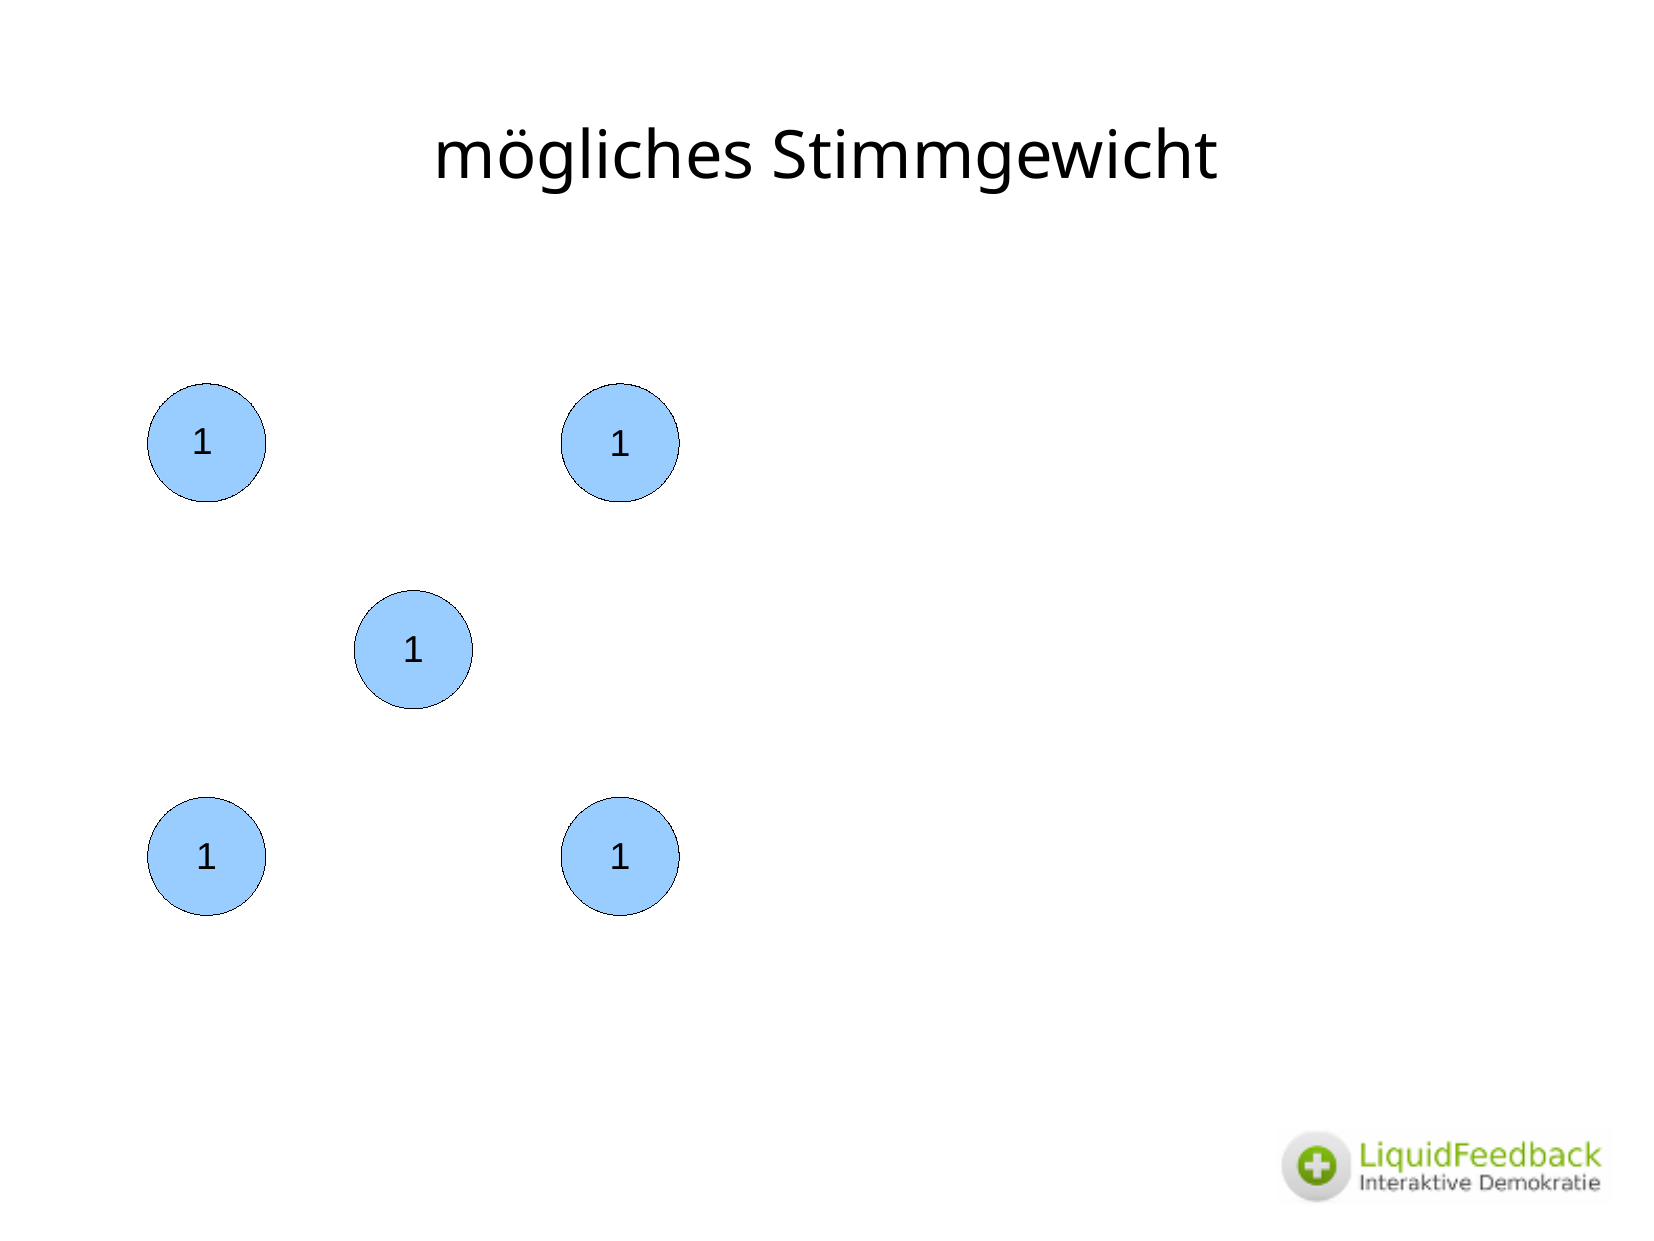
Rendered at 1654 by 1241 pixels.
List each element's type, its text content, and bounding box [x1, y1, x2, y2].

text_box 1 [561, 797, 680, 916]
picture [1276, 1127, 1613, 1205]
text_box [147, 383, 266, 502]
text_box 1 [177, 413, 228, 472]
text_box 1 [147, 797, 266, 916]
title mögliches Stimmgewicht [82, 49, 1571, 257]
text_box 1 [561, 383, 680, 502]
text_box 1 [354, 590, 473, 709]
